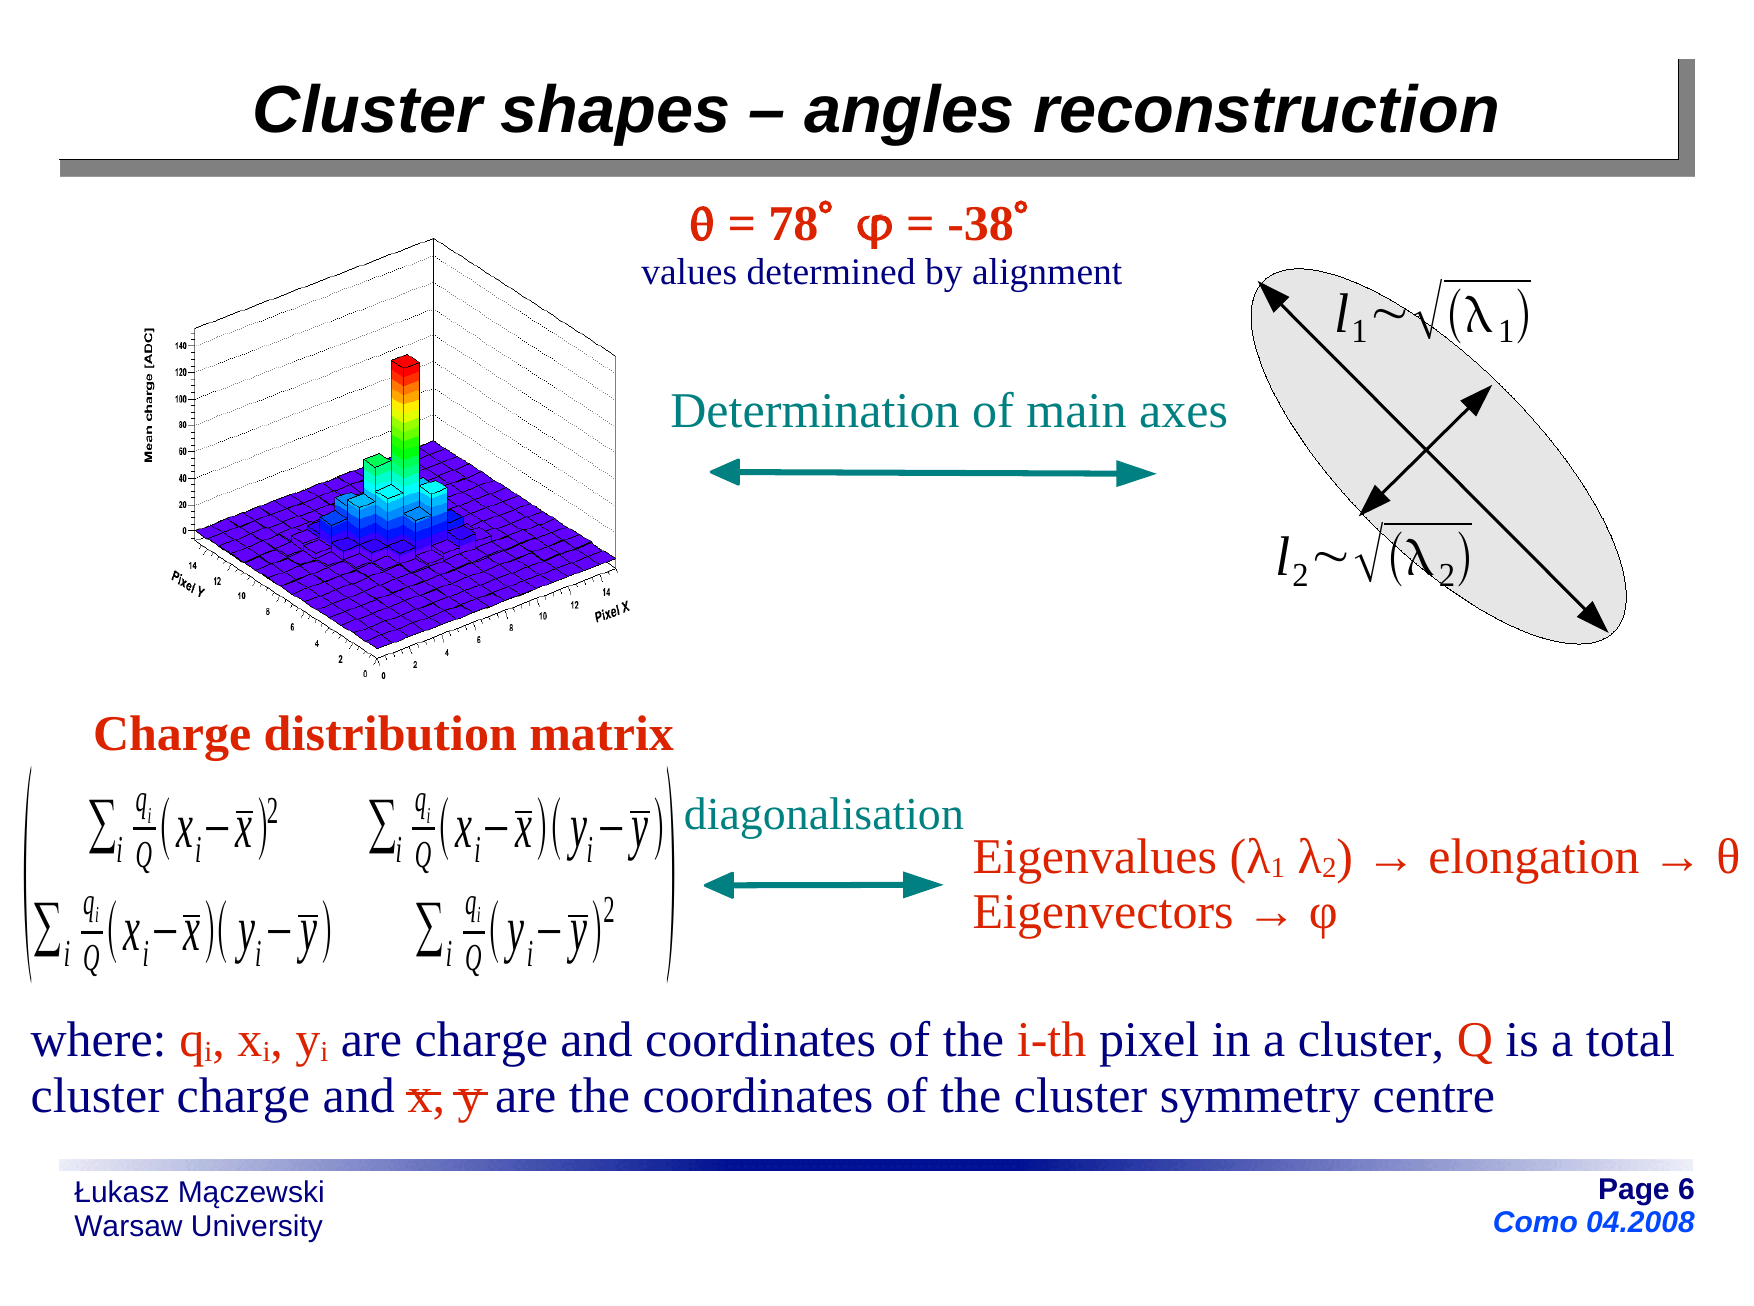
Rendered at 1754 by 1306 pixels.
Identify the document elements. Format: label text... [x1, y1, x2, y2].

chart [11, 763, 687, 989]
text_box diagonalisation [683, 788, 982, 840]
chart [1320, 276, 1546, 352]
text_box [1262, 268, 1339, 340]
title Cluster shapes – angles reconstruction [59, 47, 1695, 173]
text_box where: qi, xi, yi are charge and coordinates of the i-th pixel in a cluster, Q is a total cluster charge and x, y are the coordinates of the cluster symmetry centre [30, 1012, 1679, 1140]
picture [142, 185, 668, 705]
text_box Eigenvalues (λ1 λ2) → elongation → θ Eigenvectors → φ [913, 828, 1754, 956]
text_box [1332, 352, 1627, 645]
text_box [1251, 286, 1423, 511]
chart [1261, 519, 1487, 595]
text_box Charge distribution matrix [93, 705, 672, 762]
text_box Determination of main axes [670, 383, 1236, 439]
text_box  = 78˚  = -38˚ values determined by alignment [641, 195, 1122, 293]
picture [59, 1159, 1693, 1171]
